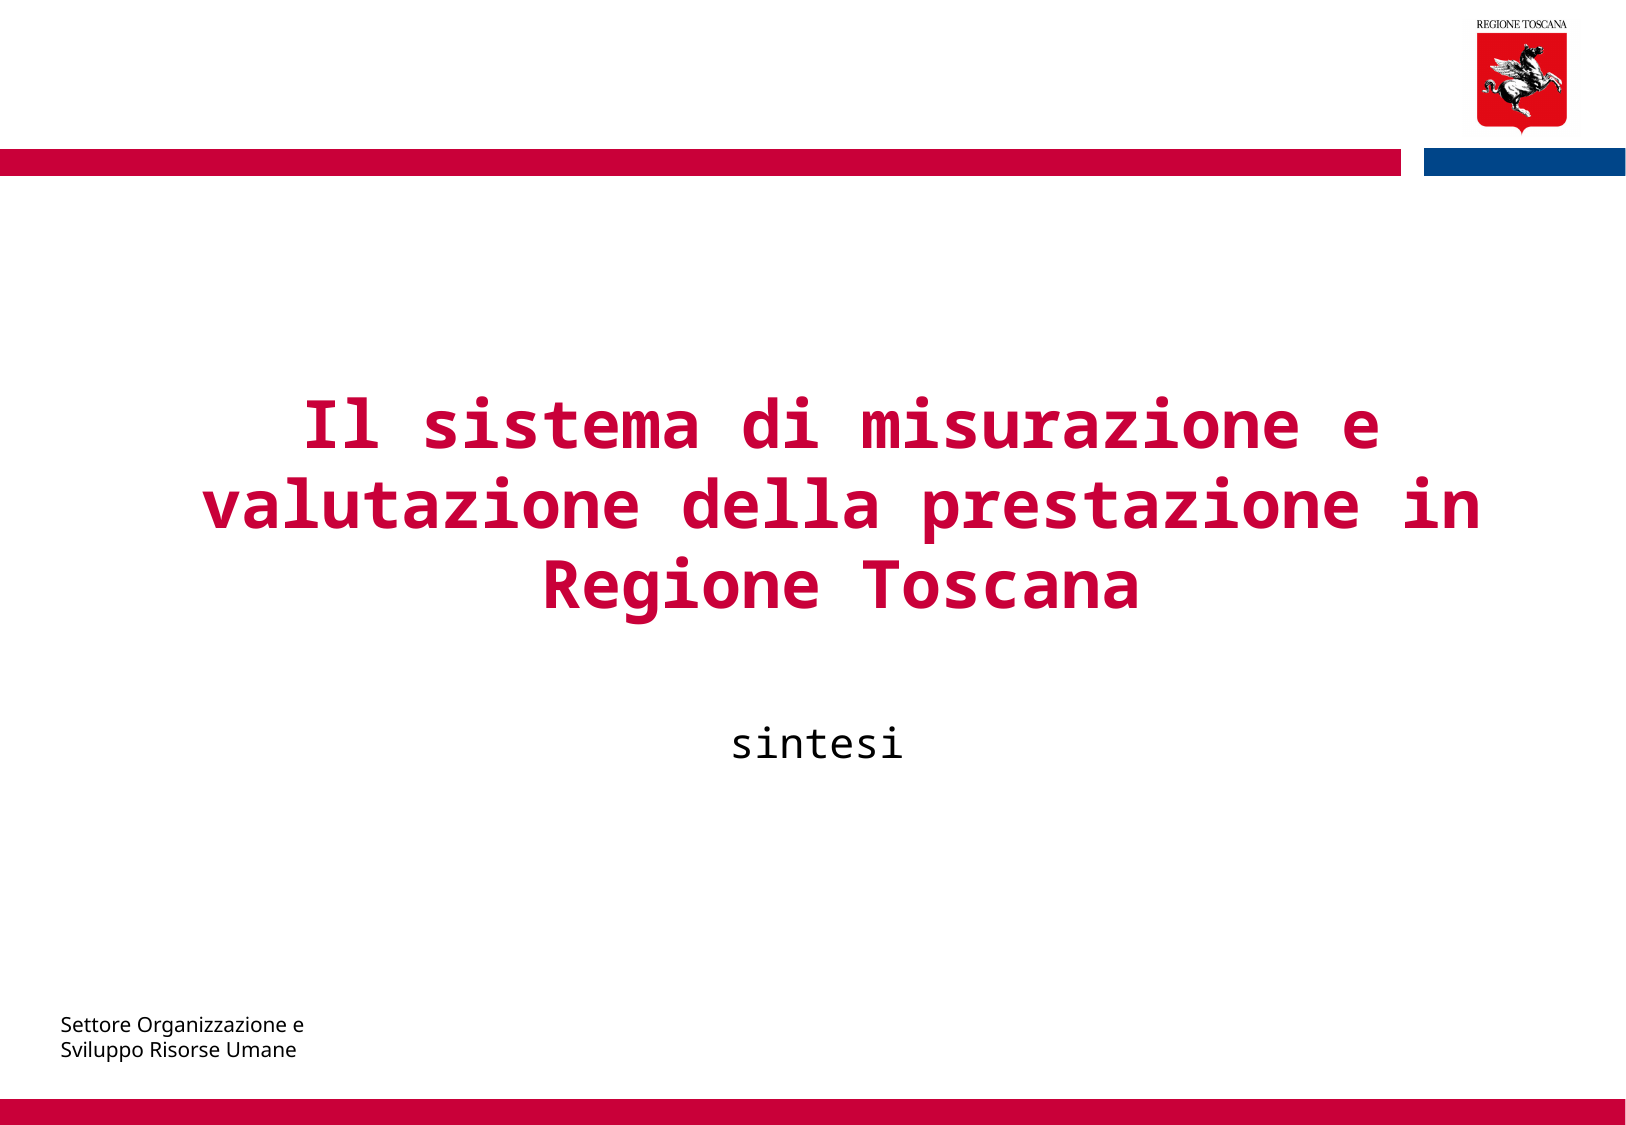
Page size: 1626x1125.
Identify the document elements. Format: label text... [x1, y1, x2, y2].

subtitle sintesi [250, 708, 1359, 775]
text_box Settore Organizzazione e Sviluppo Risorse Umane [45, 1003, 339, 1069]
title Il sistema di misurazione e valutazione della prestazione in Regione Toscana [118, 373, 1565, 631]
